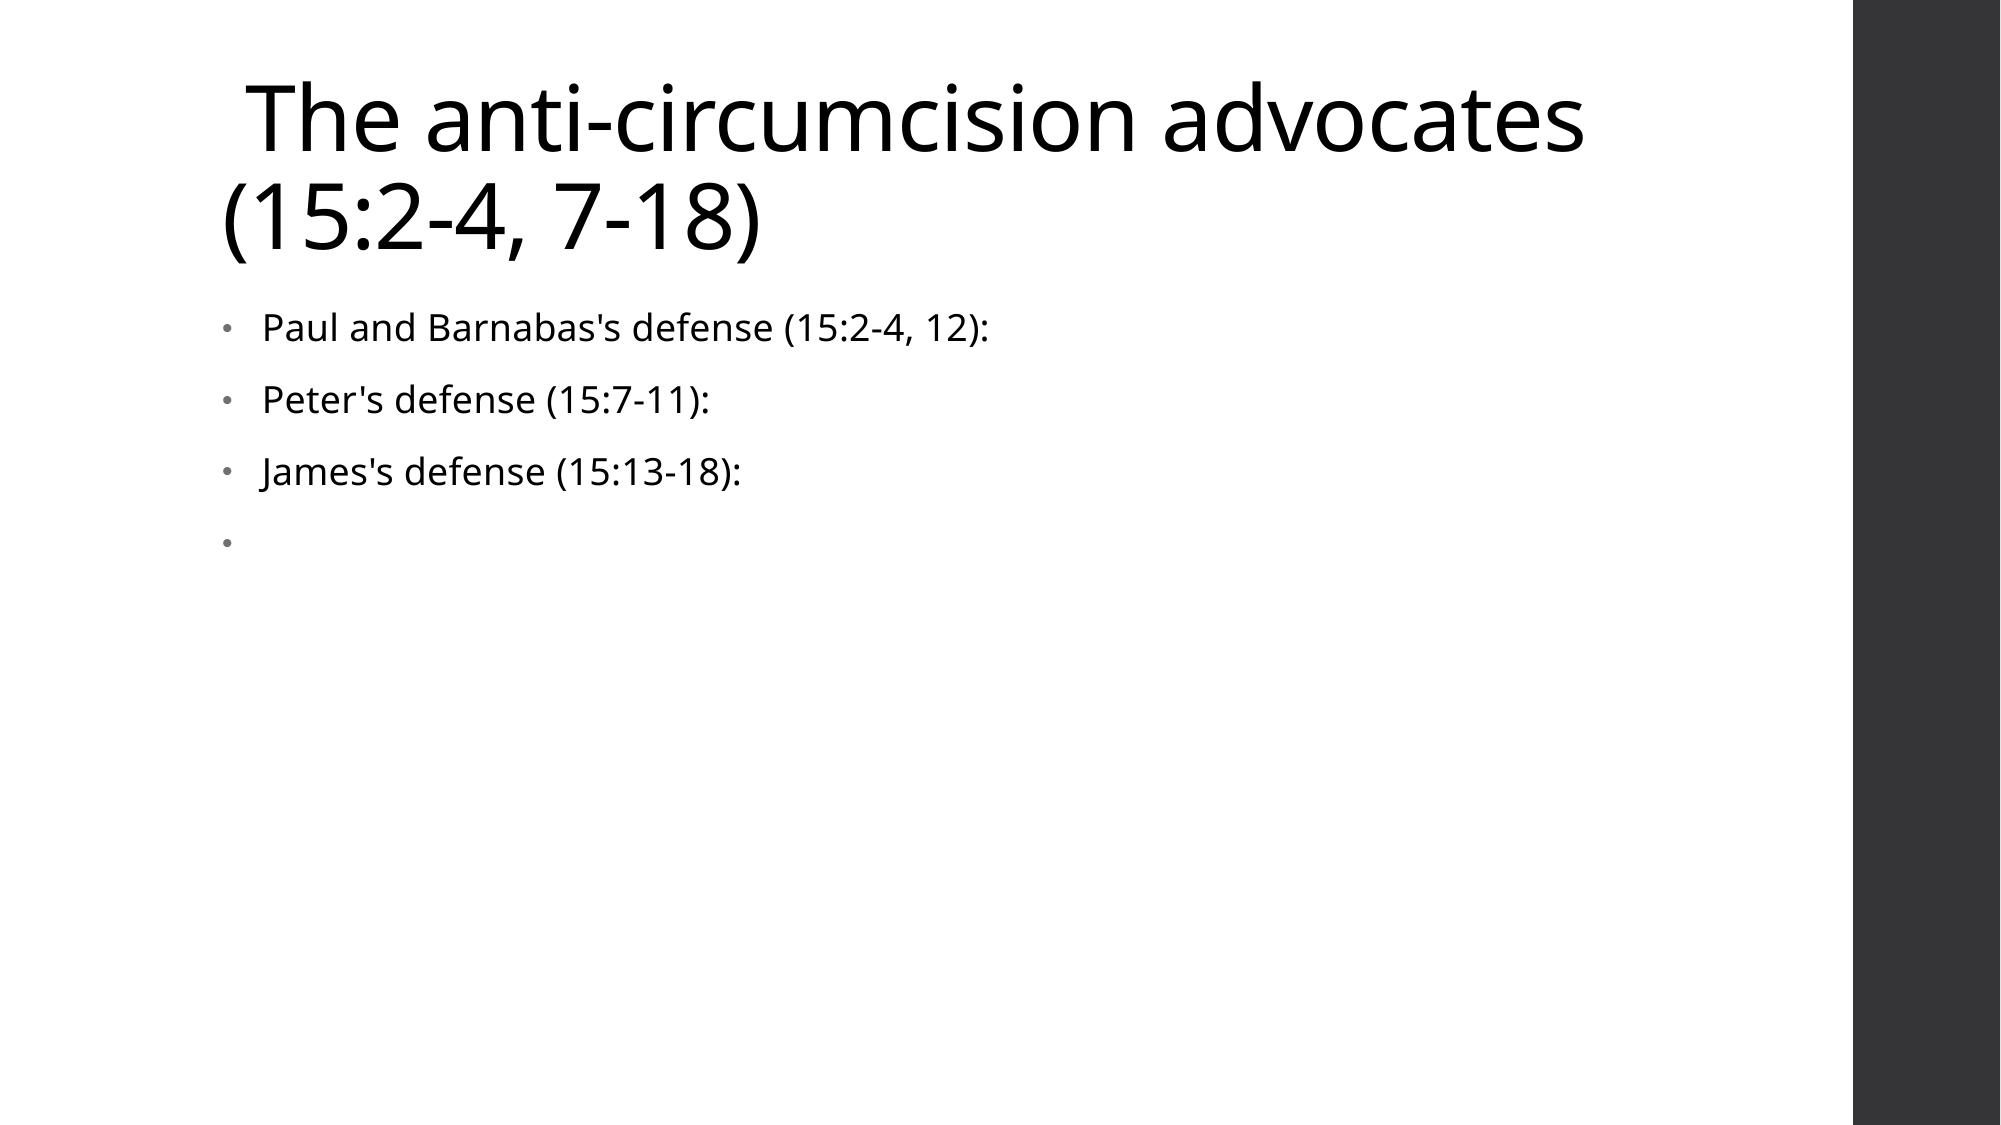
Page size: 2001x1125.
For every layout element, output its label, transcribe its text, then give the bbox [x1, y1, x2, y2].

title The anti-circumcision advocates (15:2-4, 7-18) [206, 60, 1797, 278]
list Paul and Barnabas's defense (15:2-4, 12): Peter's defense (15:7-11): James's defense (15:13-18): [206, 299, 1617, 1014]
